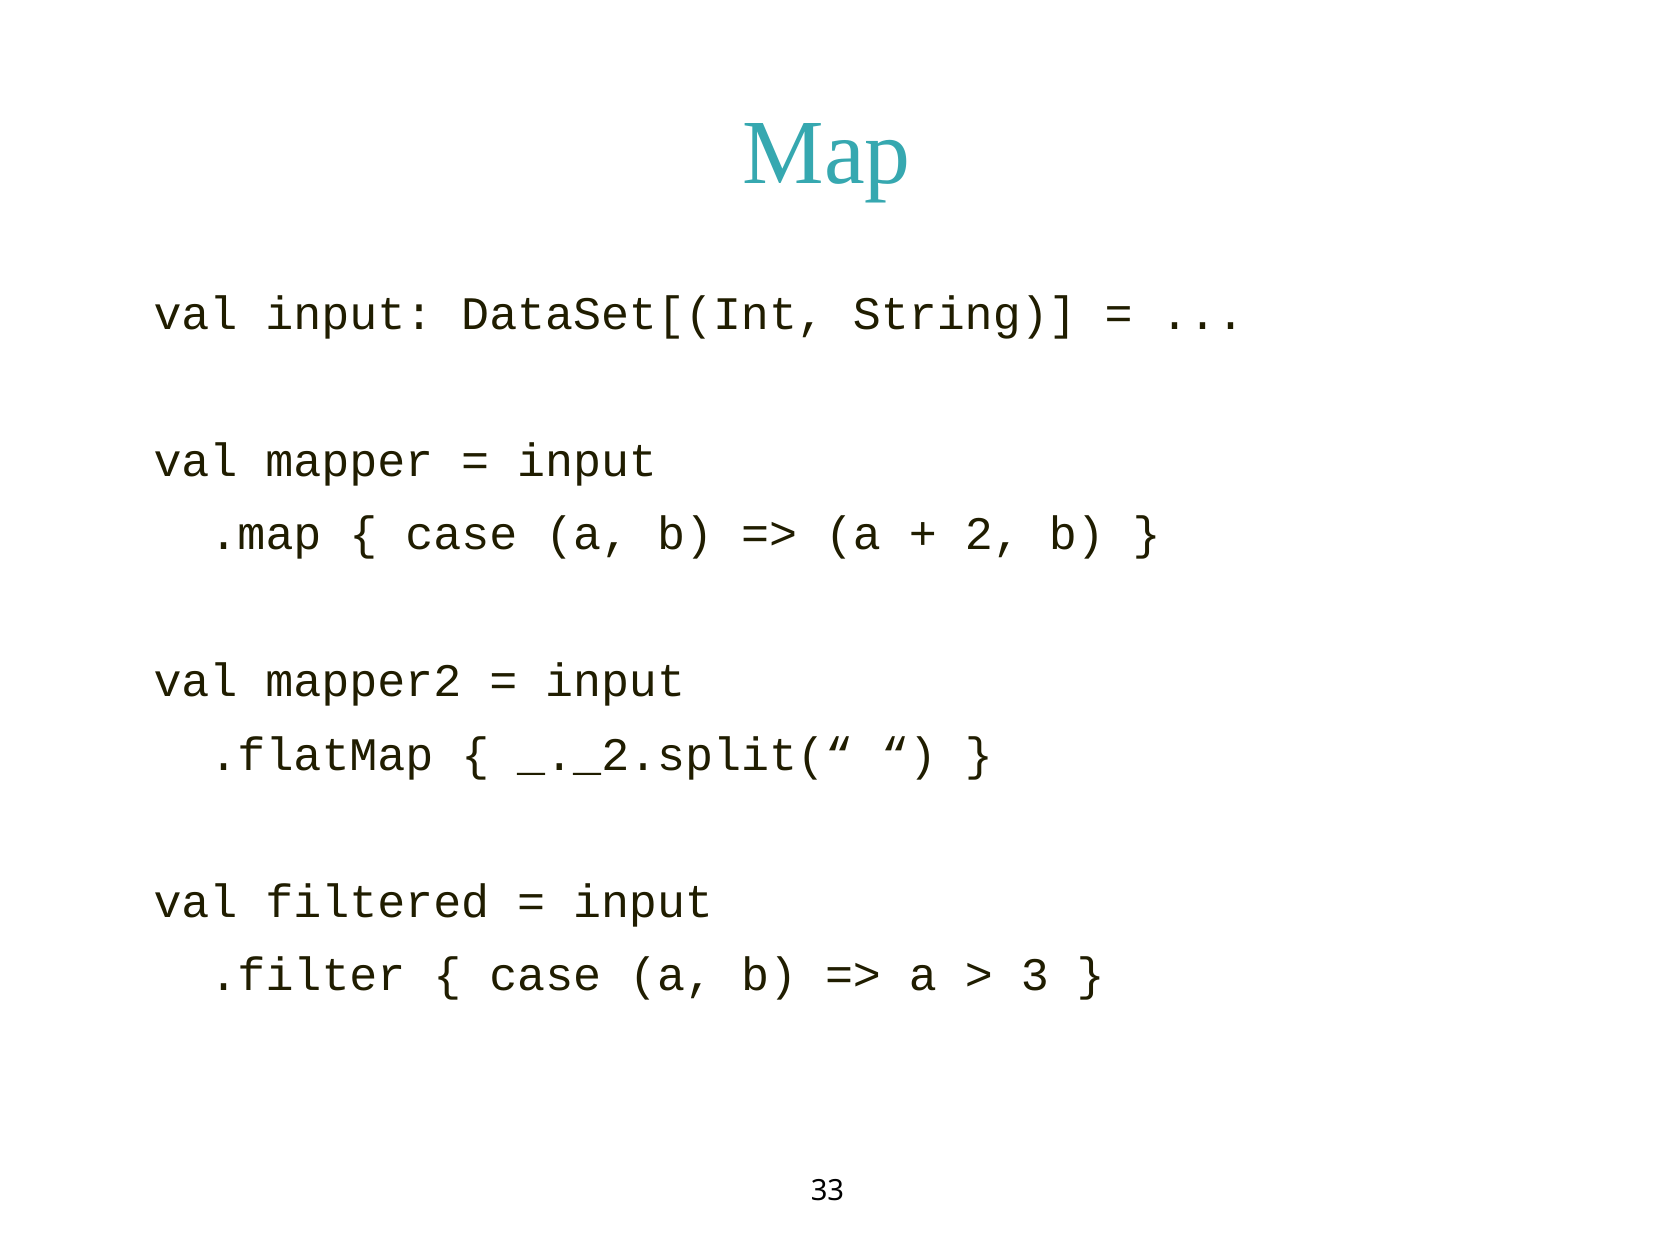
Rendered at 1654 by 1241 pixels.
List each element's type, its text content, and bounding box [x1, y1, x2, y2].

title Map [82, 49, 1571, 257]
list val input: DataSet[(Int, String)] = ... val mapper = input .map { case (a, b) => (a + 2, b) } val mapper2 = input .flatMap { _._2.split(“ “) } val filtered = input .filter { case (a, b) => a > 3 } [153, 290, 1654, 1010]
